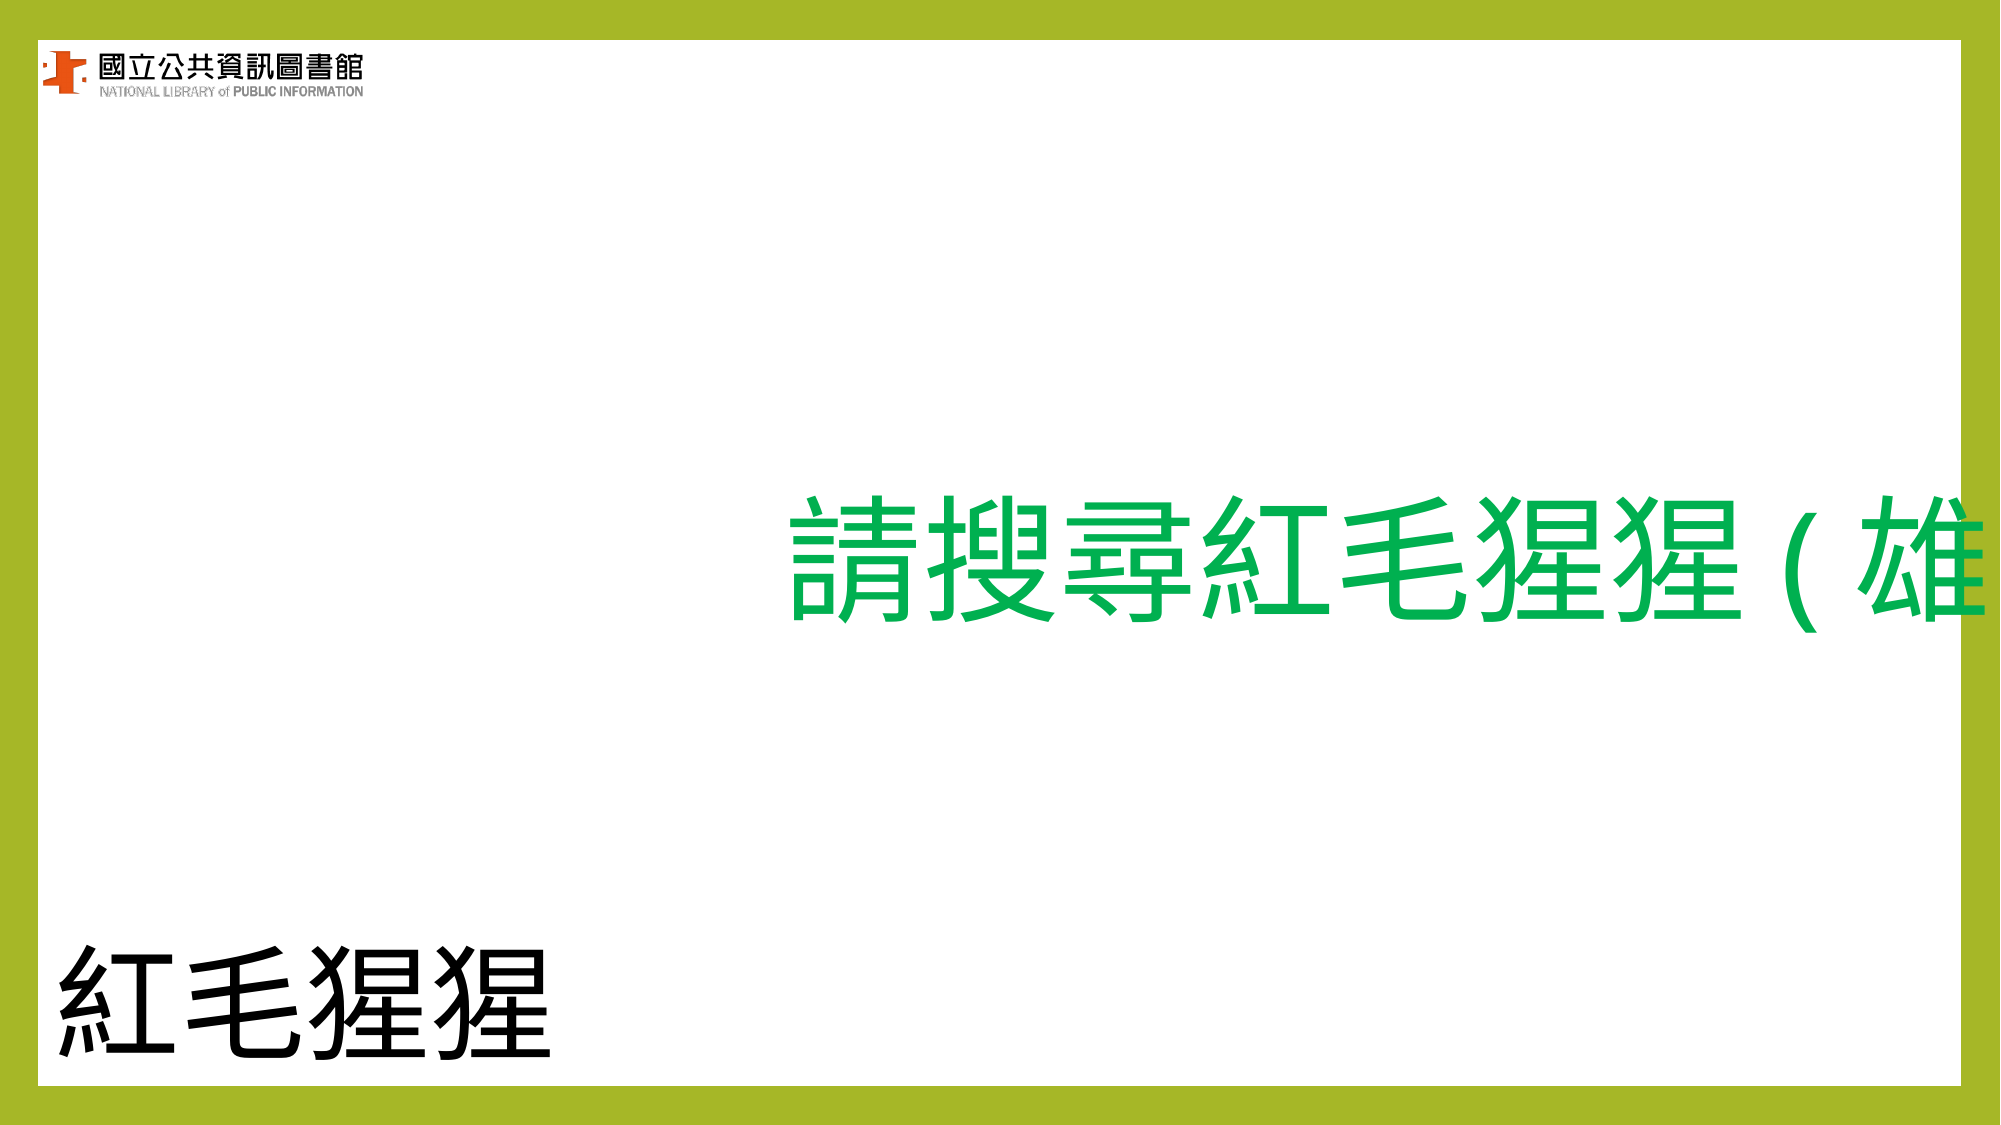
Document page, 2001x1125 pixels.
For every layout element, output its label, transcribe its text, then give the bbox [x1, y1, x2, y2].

text_box 紅毛猩猩 [39, 917, 591, 1085]
text_box 請搜尋紅毛猩猩(雄) [769, 466, 2000, 649]
